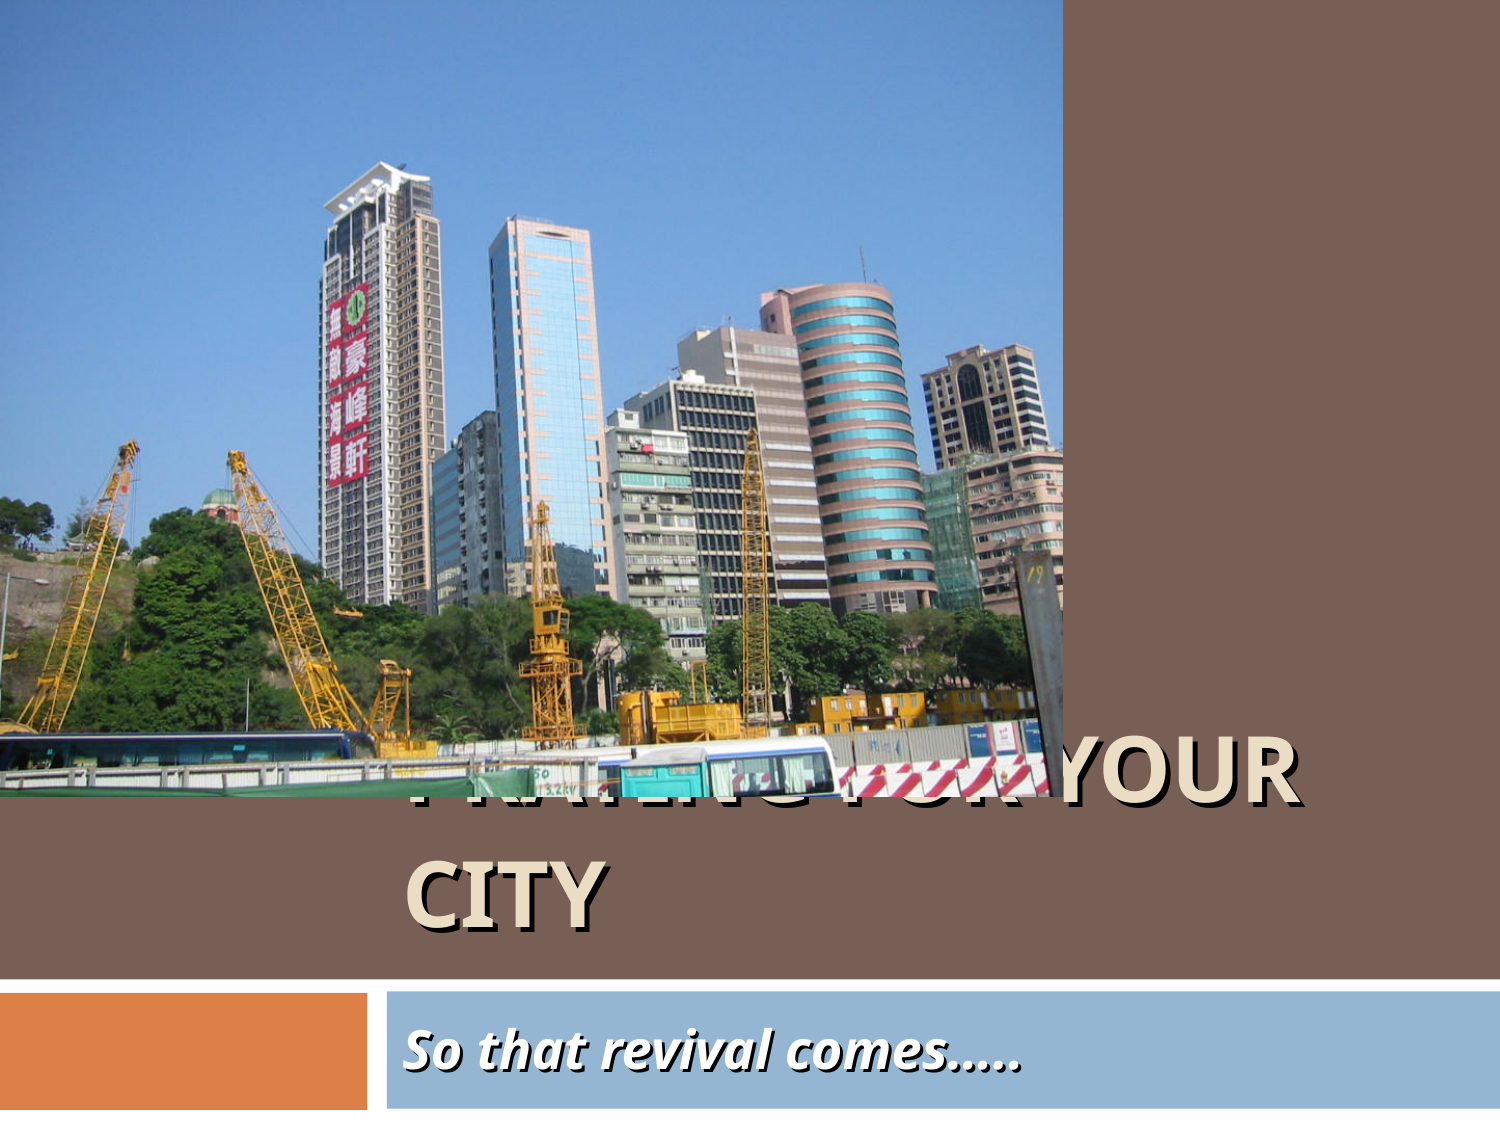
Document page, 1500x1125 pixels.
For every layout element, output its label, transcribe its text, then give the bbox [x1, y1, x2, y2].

picture [0, 0, 1063, 797]
title PRAYING FOR YOUR CITY [387, 662, 1450, 963]
text_box So that revival comes….. [387, 992, 1488, 1105]
